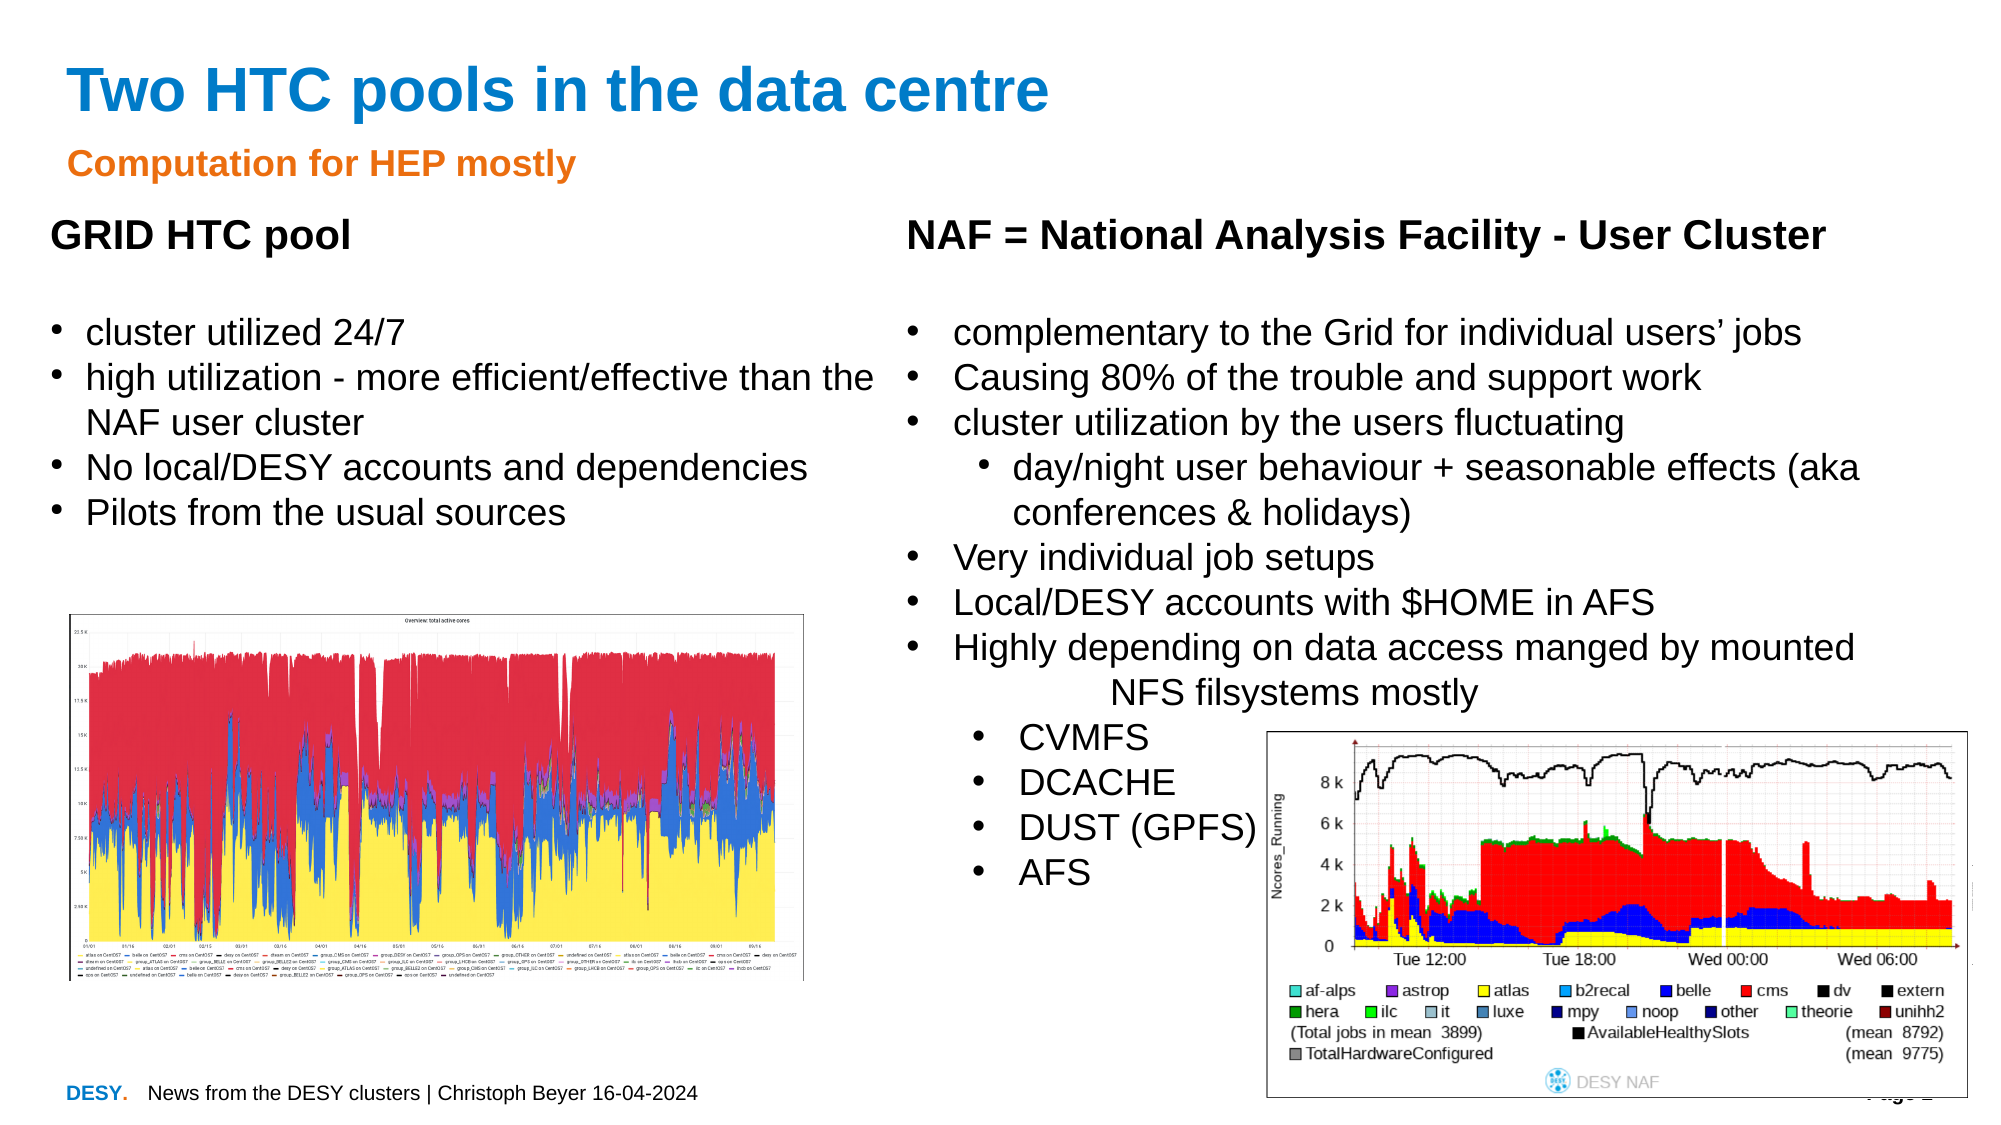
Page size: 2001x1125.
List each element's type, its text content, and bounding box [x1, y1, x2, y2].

text_box GRID HTC pool cluster utilized 24/7 high utilization - more efficient/effective than the NAF user cluster No local/DESY accounts and dependencies Pilots from the usual sources [35, 200, 891, 636]
list Computation for HEP mostly [66, 134, 1933, 197]
picture [1263, 727, 1973, 1099]
text_box News from the DESY clusters | Christoph Beyer 16-04-2024 [147, 1079, 1780, 1111]
picture [69, 614, 804, 981]
text_box NAF = National Analysis Facility - User Cluster complementary to the Grid for individual users’ jobs Causing 80% of the trouble and support work cluster utilization by the users fluctuating day/night user behaviour + seasonable effects (aka conferences & holidays) Very individual job setups Local/DESY accounts with $HOME in AFS Highly depending on data access manged by mounted NFS filsystems mostly CVMFS DCACHE DUST (GPFS) AFS [891, 200, 1947, 901]
title Two HTC pools in the data centre [66, 57, 1933, 132]
